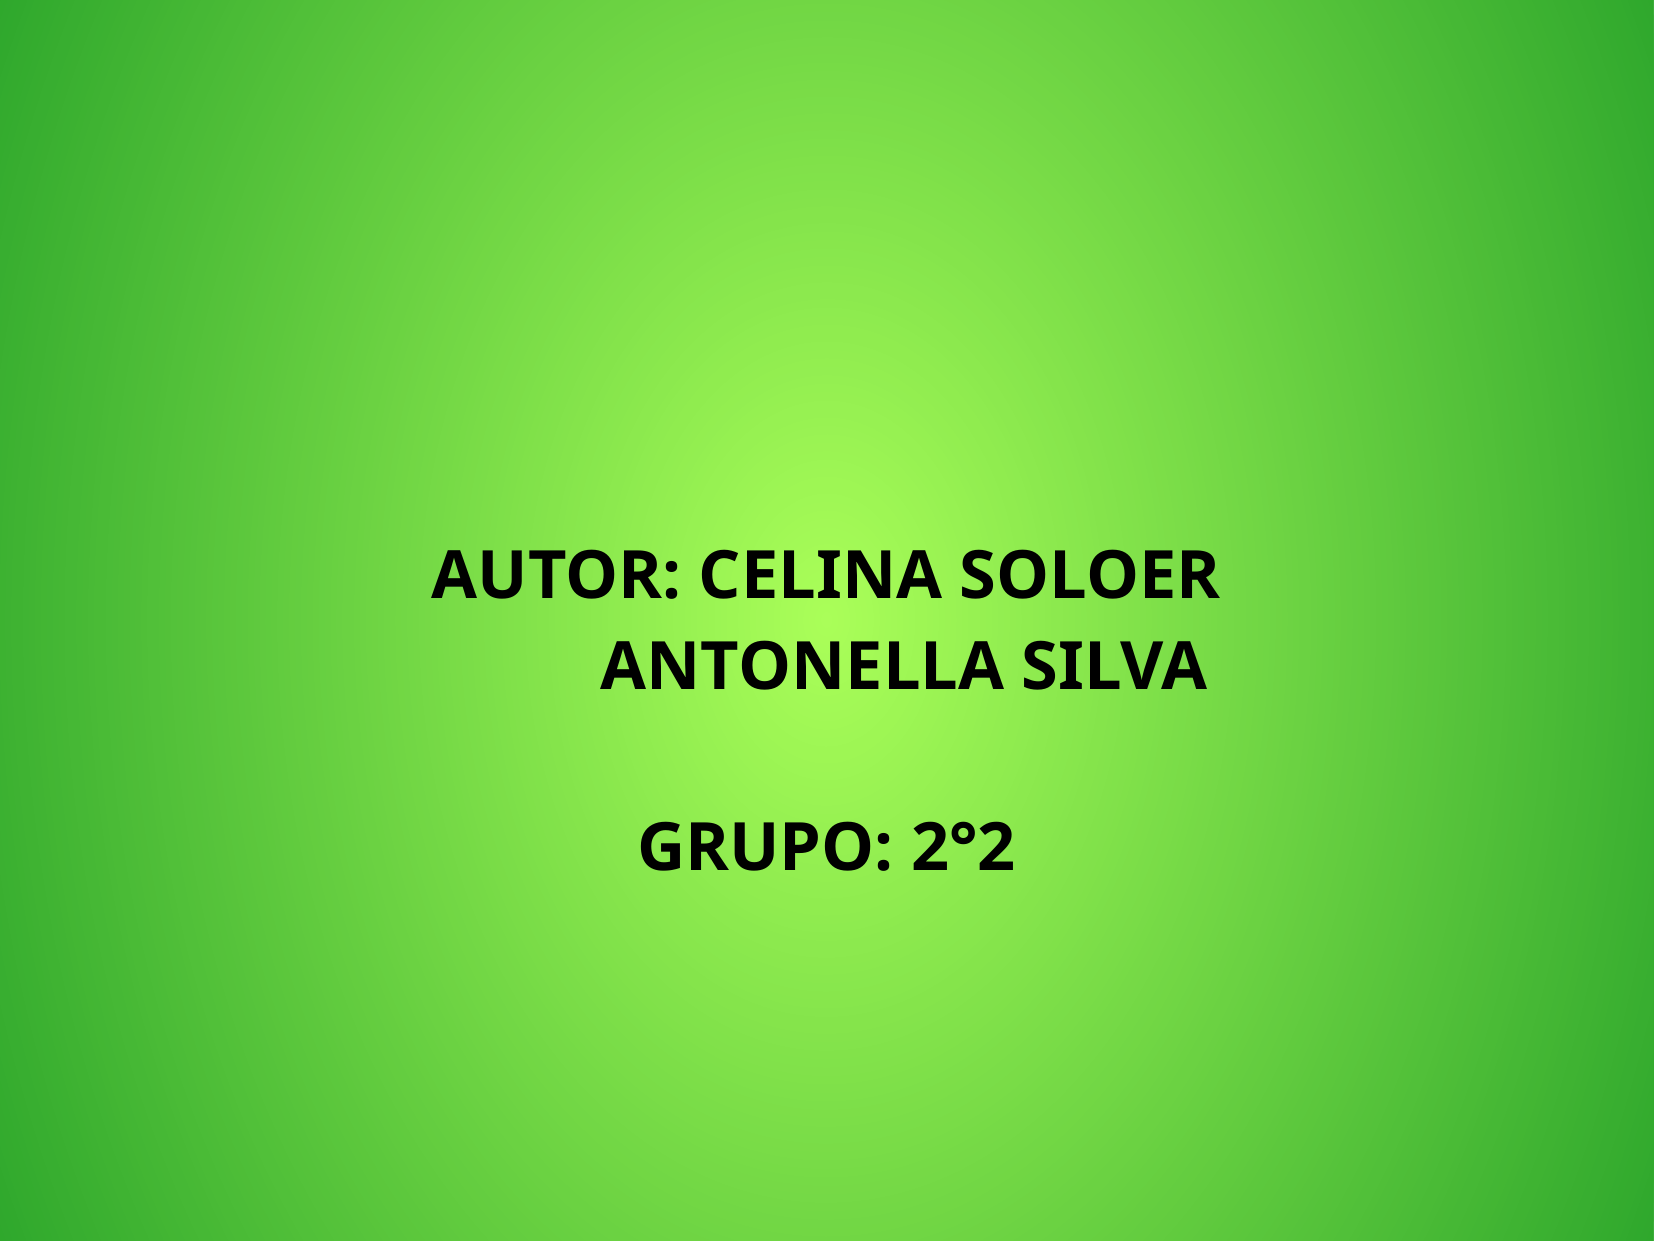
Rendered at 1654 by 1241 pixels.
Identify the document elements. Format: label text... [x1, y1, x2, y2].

subtitle AUTOR: CELINA SOLOER ANTONELLA SILVA GRUPO: 2°2 [82, 47, 1571, 997]
